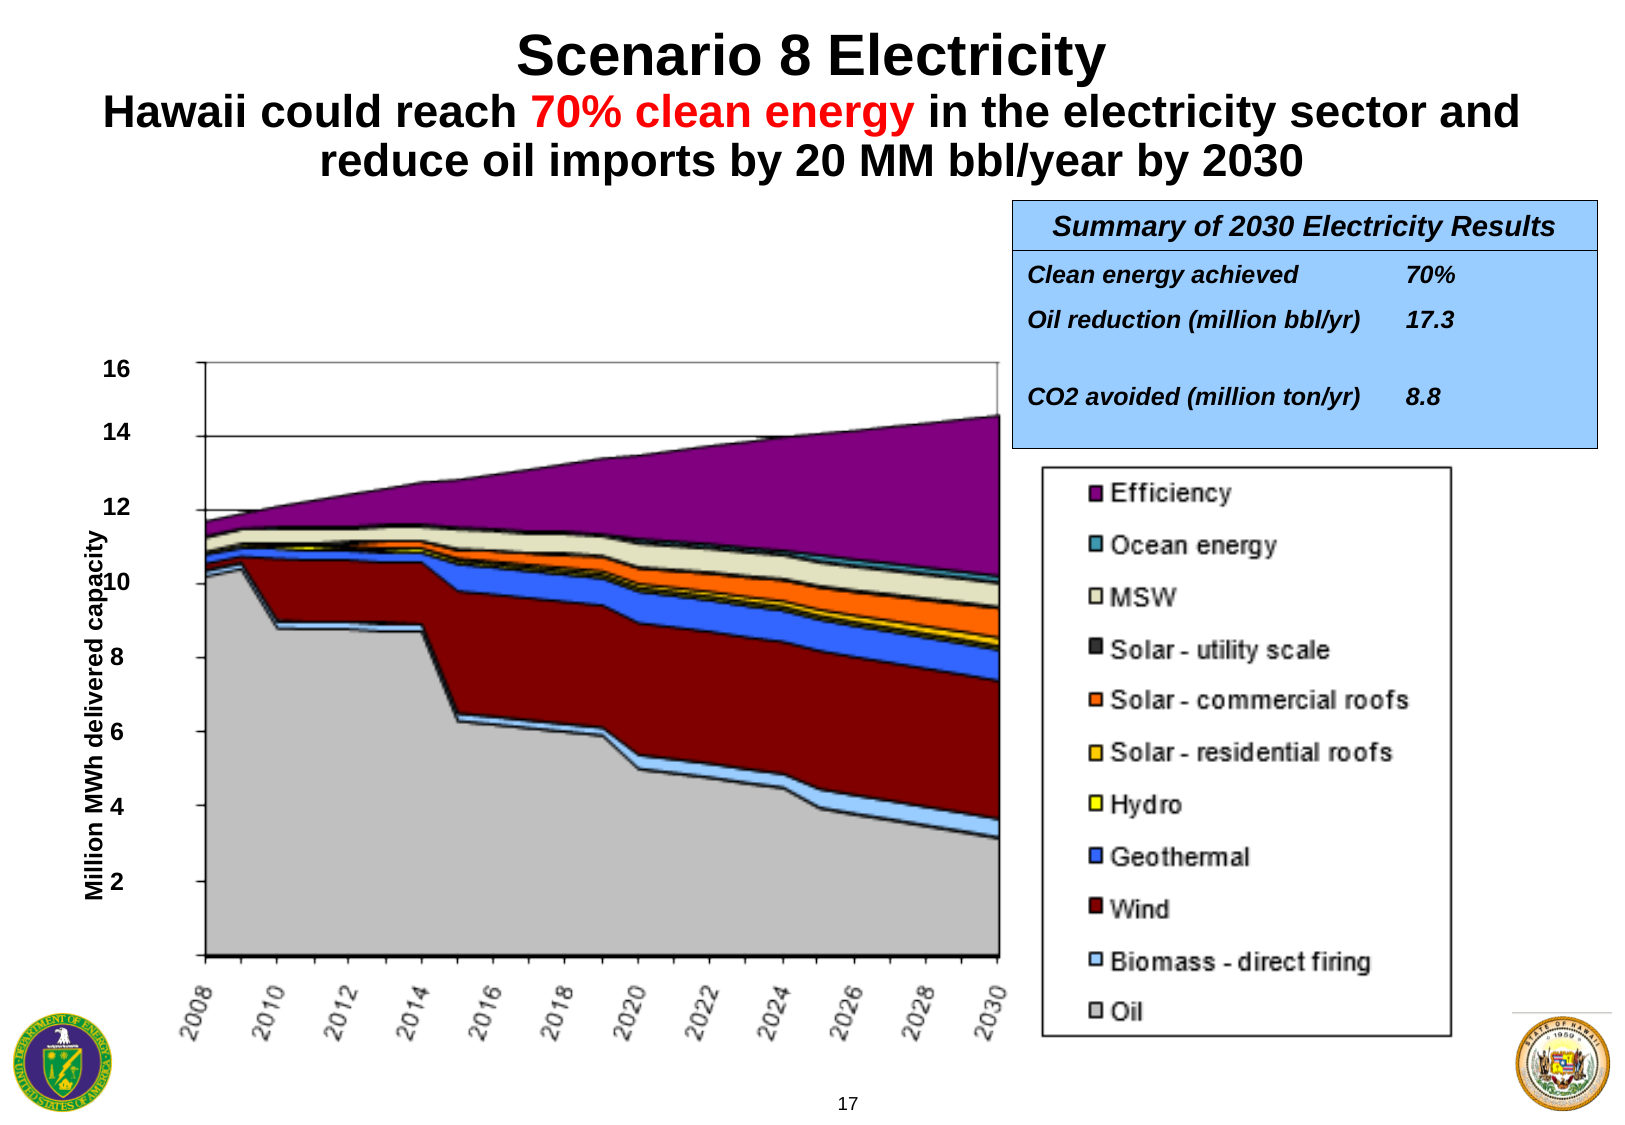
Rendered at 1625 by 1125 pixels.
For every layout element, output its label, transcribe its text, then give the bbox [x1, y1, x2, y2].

table_cell 17.3 [1391, 296, 1597, 373]
text_box 2 [87, 849, 239, 911]
table_cell Oil reduction (million bbl/yr) [1013, 296, 1391, 373]
text_box 4 [87, 774, 239, 836]
text_box 14 [87, 399, 245, 461]
text_box 16 [87, 337, 245, 398]
text_box 12 [87, 474, 245, 536]
table_cell 8.8 [1391, 373, 1597, 448]
table_header Summary of 2030 Electricity Results [1013, 201, 1597, 250]
table_cell Clean energy achieved [1013, 251, 1391, 296]
table_cell CO2 avoided (million ton/yr) [1013, 373, 1391, 448]
text_box 6 [87, 699, 239, 761]
chart [174, 312, 1496, 1125]
text_box Million MWh delivered capacity [62, 416, 123, 917]
picture [12, 1012, 113, 1113]
title Scenario 8 Electricity Hawaii could reach 70% clean energy in the electricity sector and reduce oil imports by 20 MM bbl/year by 2030 [49, 24, 1575, 163]
table_cell 70% [1391, 251, 1597, 296]
picture [1512, 1012, 1612, 1113]
text_box 10 [87, 549, 245, 611]
text_box 8 [87, 624, 239, 686]
